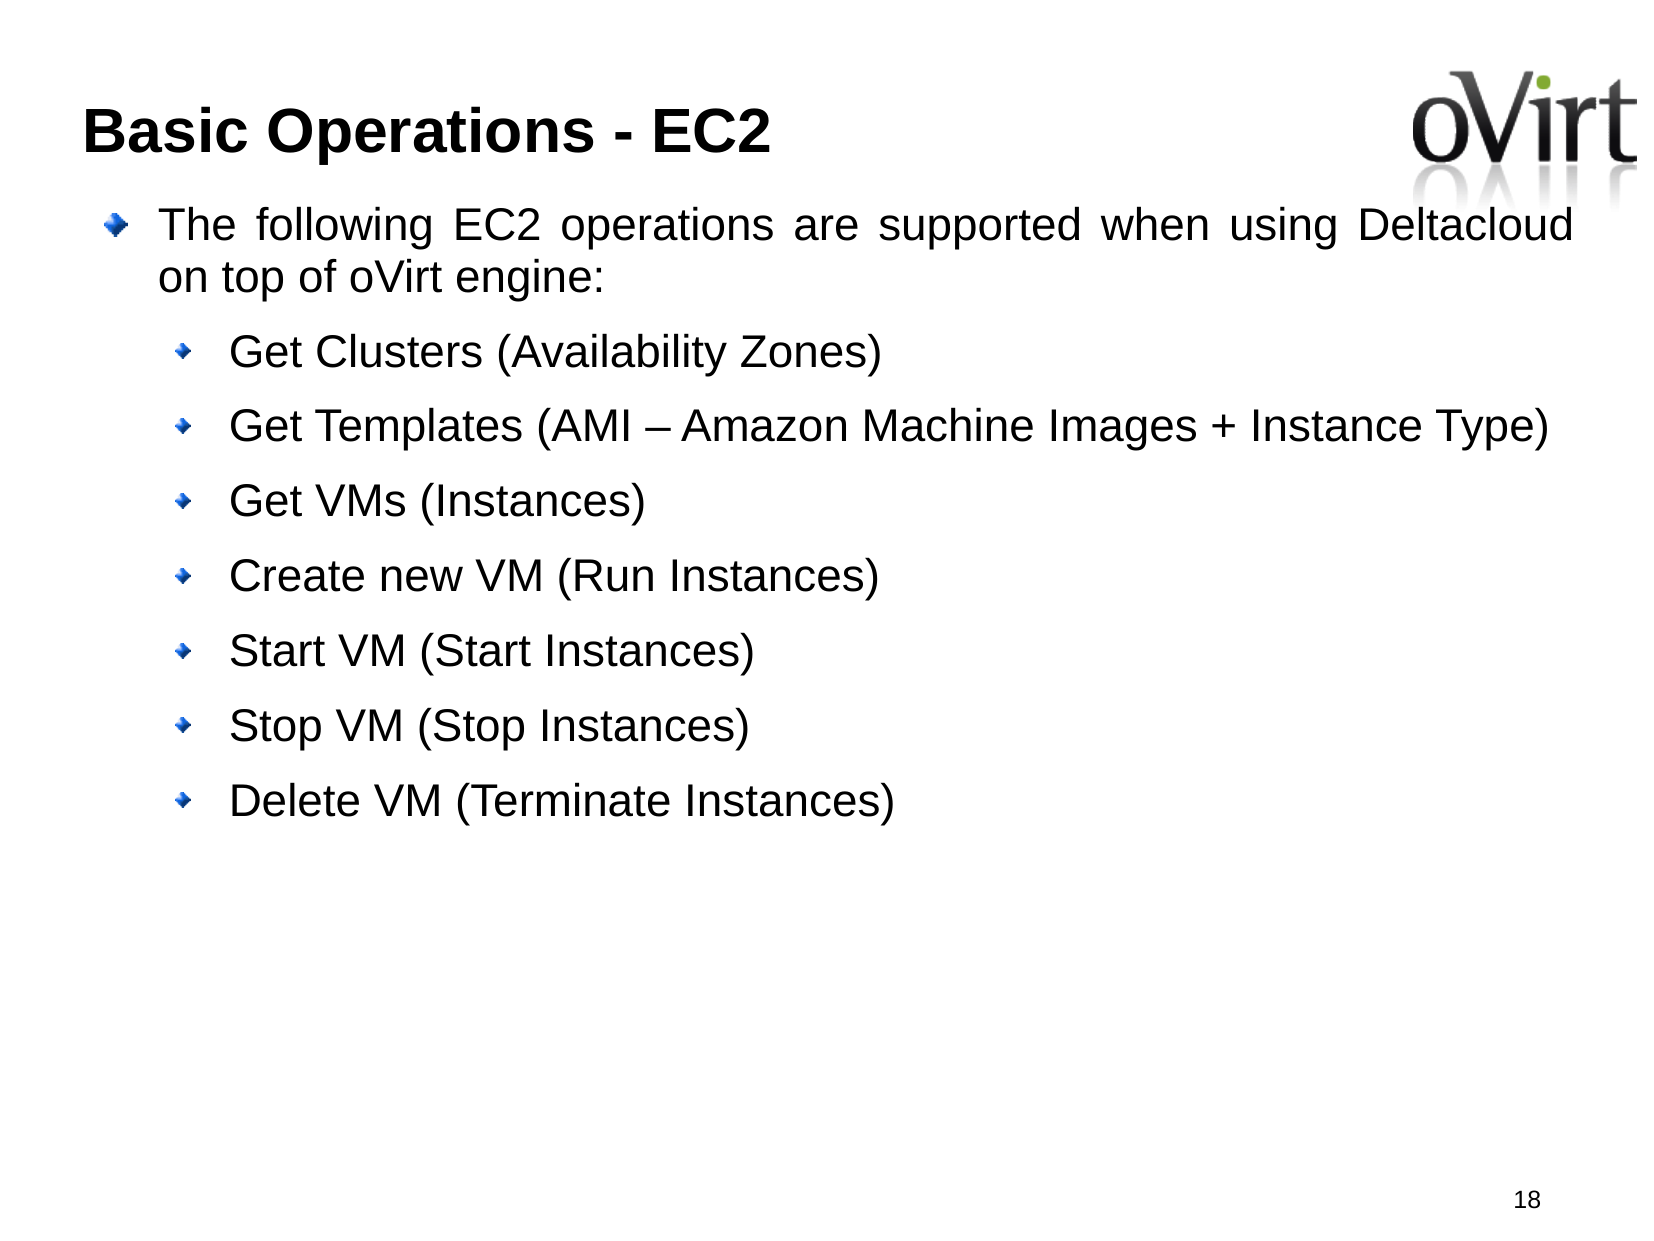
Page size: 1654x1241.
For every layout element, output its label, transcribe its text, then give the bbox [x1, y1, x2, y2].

list The following EC2 operations are supported when using Deltacloud on top of oVirt engine: Get Clusters (Availability Zones) Get Templates (AMI – Amazon Machine Images + Instance Type) Get VMs (Instances) Create new VM (Run Instances) Start VM (Start Instances) Stop VM (Stop Instances) Delete VM (Terminate Instances) [86, 199, 1576, 993]
picture [1413, 63, 1637, 212]
title Basic Operations - EC2 [82, 37, 1303, 226]
